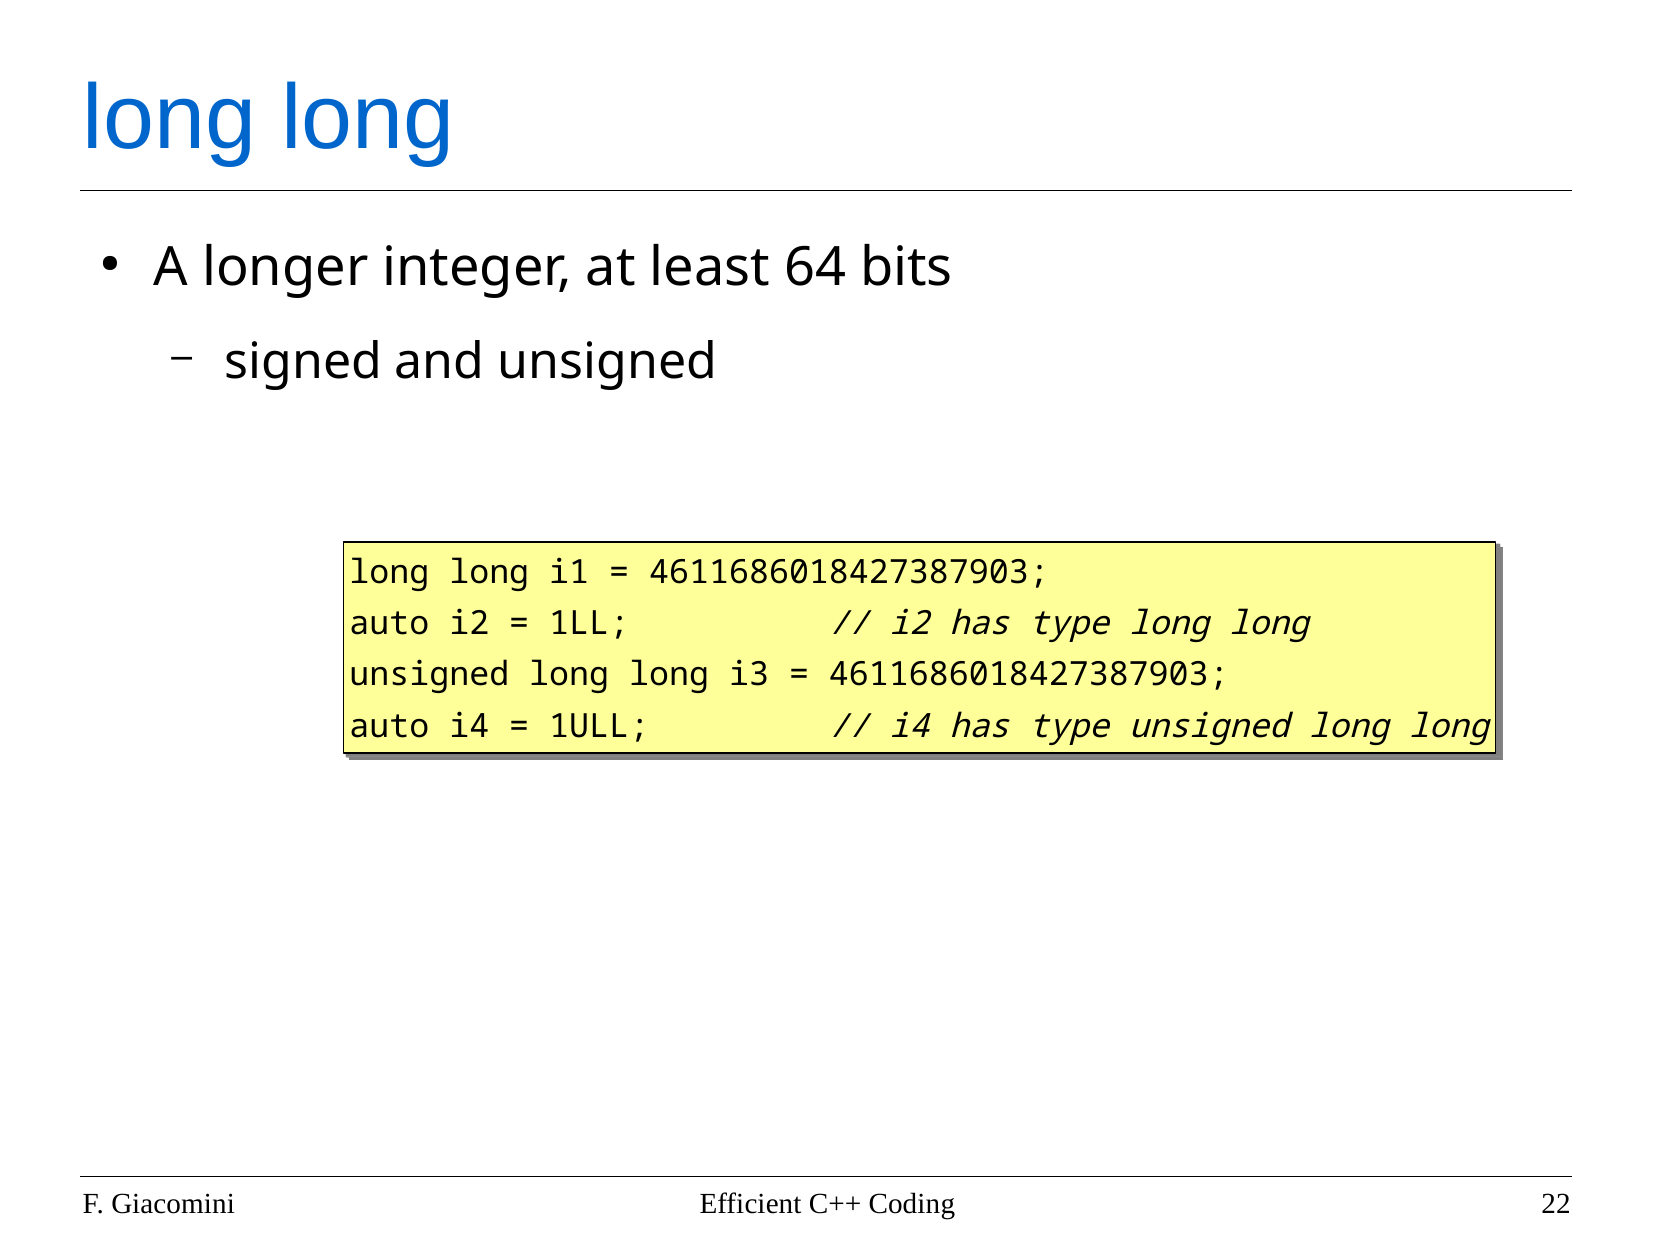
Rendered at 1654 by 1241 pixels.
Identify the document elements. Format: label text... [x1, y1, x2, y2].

text_box long long i1 = 4611686018427387903; auto i2 = 1LL; // i2 has type long long unsigned long long i3 = 4611686018427387903; auto i4 = 1ULL; // i4 has type unsigned long long [343, 541, 1496, 753]
title long long [82, 49, 1571, 184]
list A longer integer, at least 64 bits signed and unsigned [82, 227, 1571, 1149]
